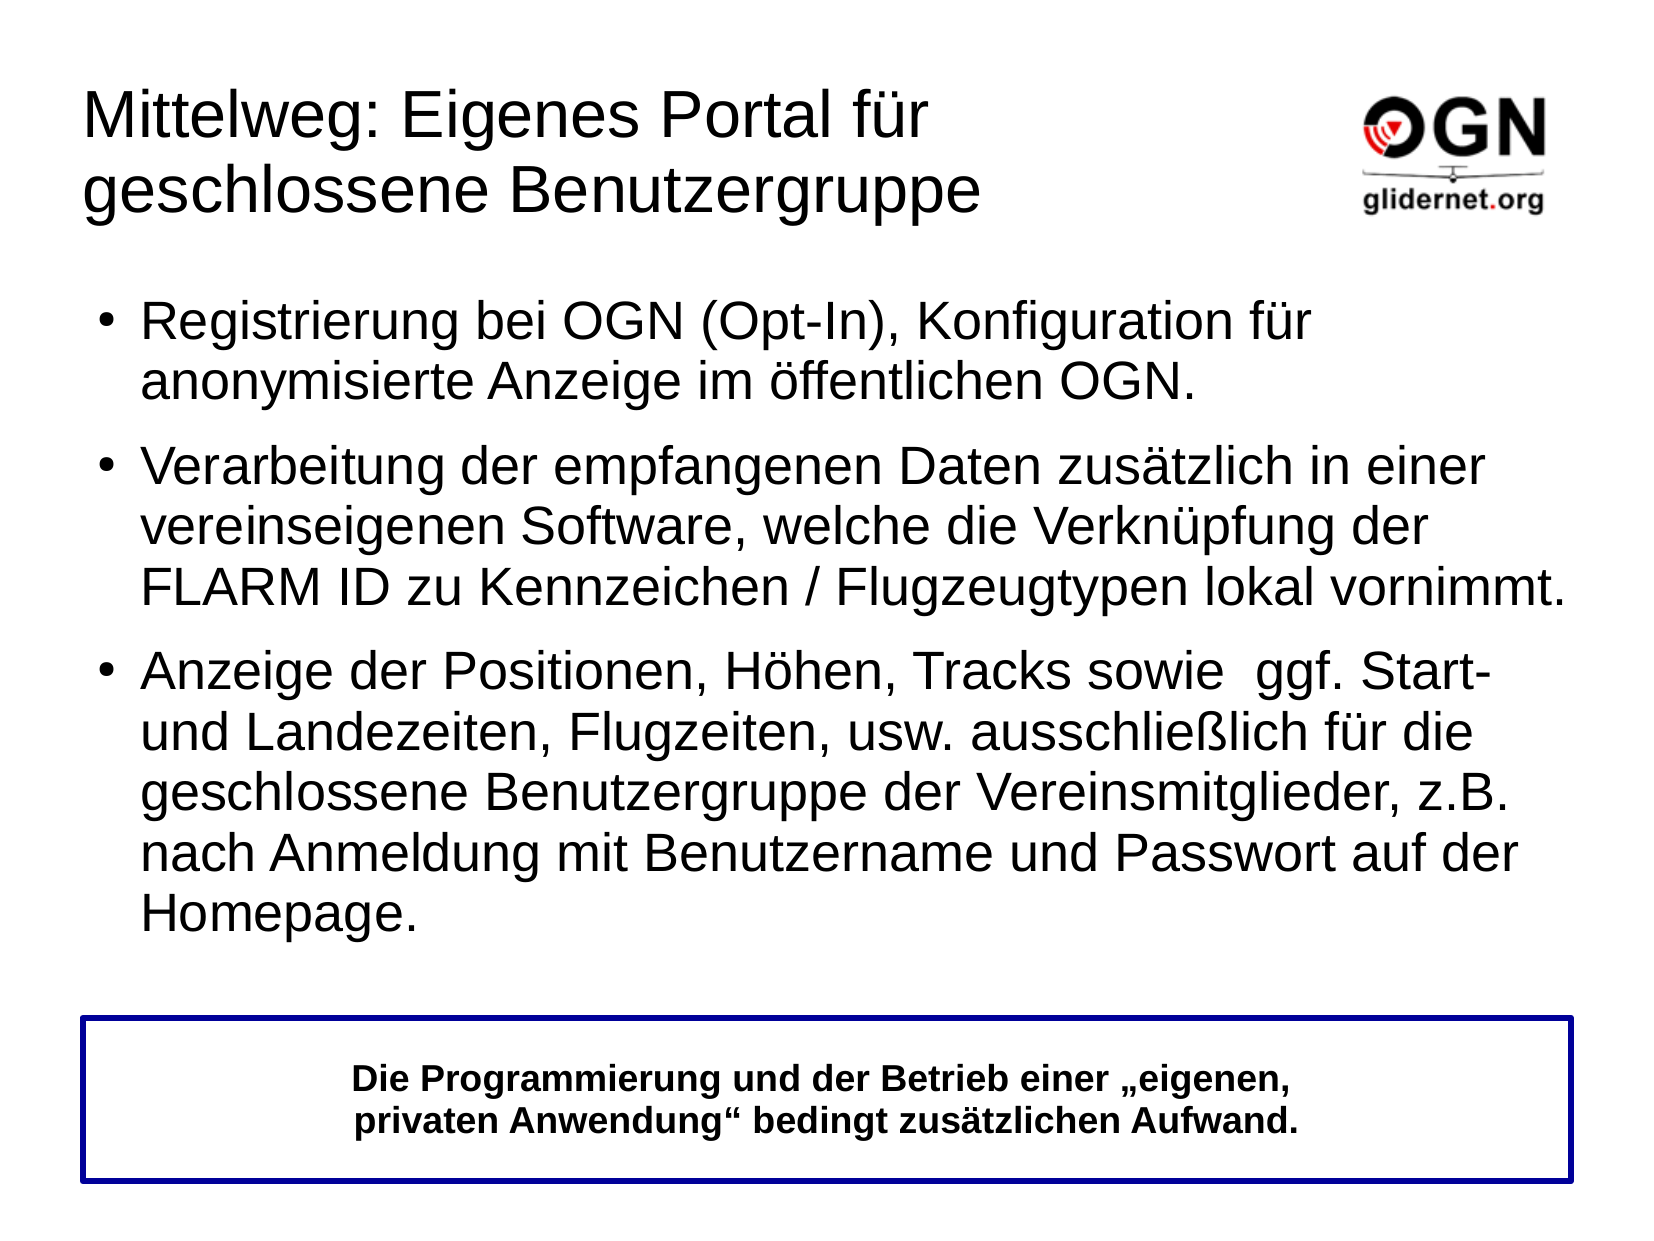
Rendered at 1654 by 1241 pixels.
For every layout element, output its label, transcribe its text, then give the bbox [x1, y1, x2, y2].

title Mittelweg: Eigenes Portal für geschlossene Benutzergruppe [82, 48, 1337, 256]
text_box Die Programmierung und der Betrieb einer „eigenen, privaten Anwendung“ bedingt zusätzlichen Aufwand. [82, 1017, 1571, 1182]
list Registrierung bei OGN (Opt-In), Konfiguration für anonymisierte Anzeige im öffentlichen OGN. Verarbeitung der empfangenen Daten zusätzlich in einer vereinseigenen Software, welche die Verknüpfung der FLARM ID zu Kennzeichen / Flugzeugtypen lokal vornimmt. Anzeige der Positionen, Höhen, Tracks sowie ggf. Start- und Landezeiten, Flugzeiten, usw. ausschließlich für die geschlossene Benutzergruppe der Vereinsmitglieder, z.B. nach Anmeldung mit Benutzername und Passwort auf der Homepage. [82, 290, 1571, 1010]
picture [1336, 34, 1571, 270]
